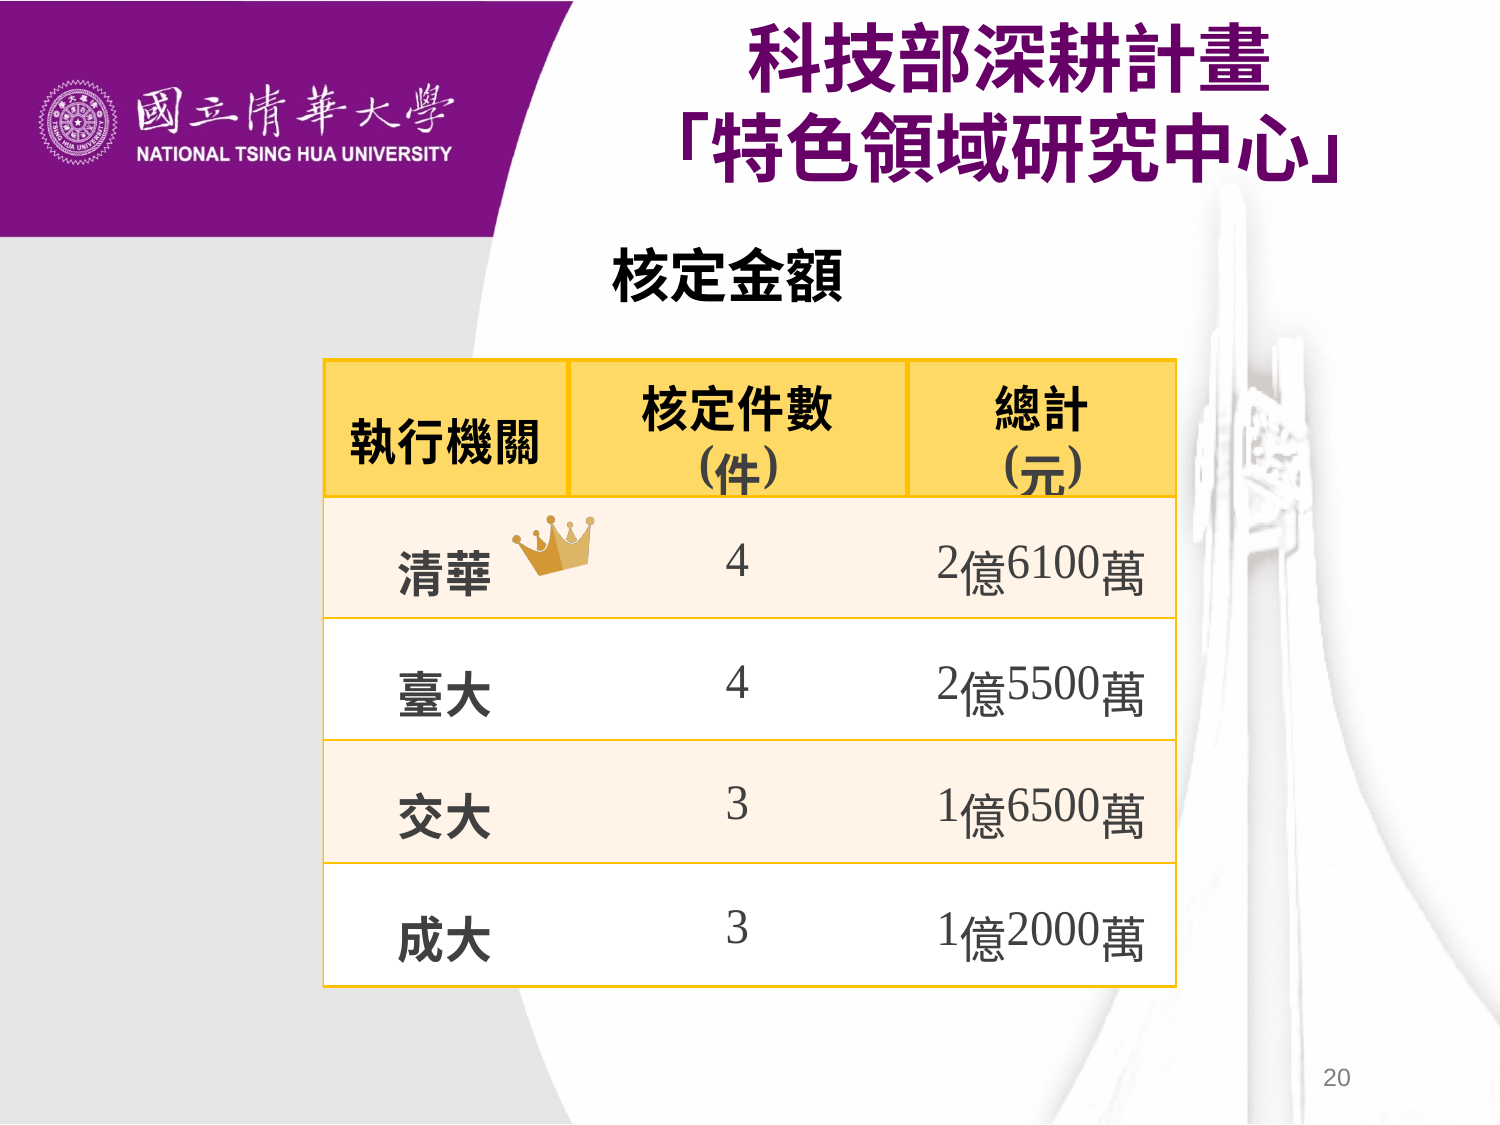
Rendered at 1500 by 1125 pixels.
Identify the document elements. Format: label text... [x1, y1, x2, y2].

title 科技部深耕計畫 「特色領域研究中心」 [560, 0, 1459, 203]
text_box [1308, 1050, 1426, 1103]
picture [322, 358, 1179, 989]
text_box 核定金額 [596, 231, 987, 317]
